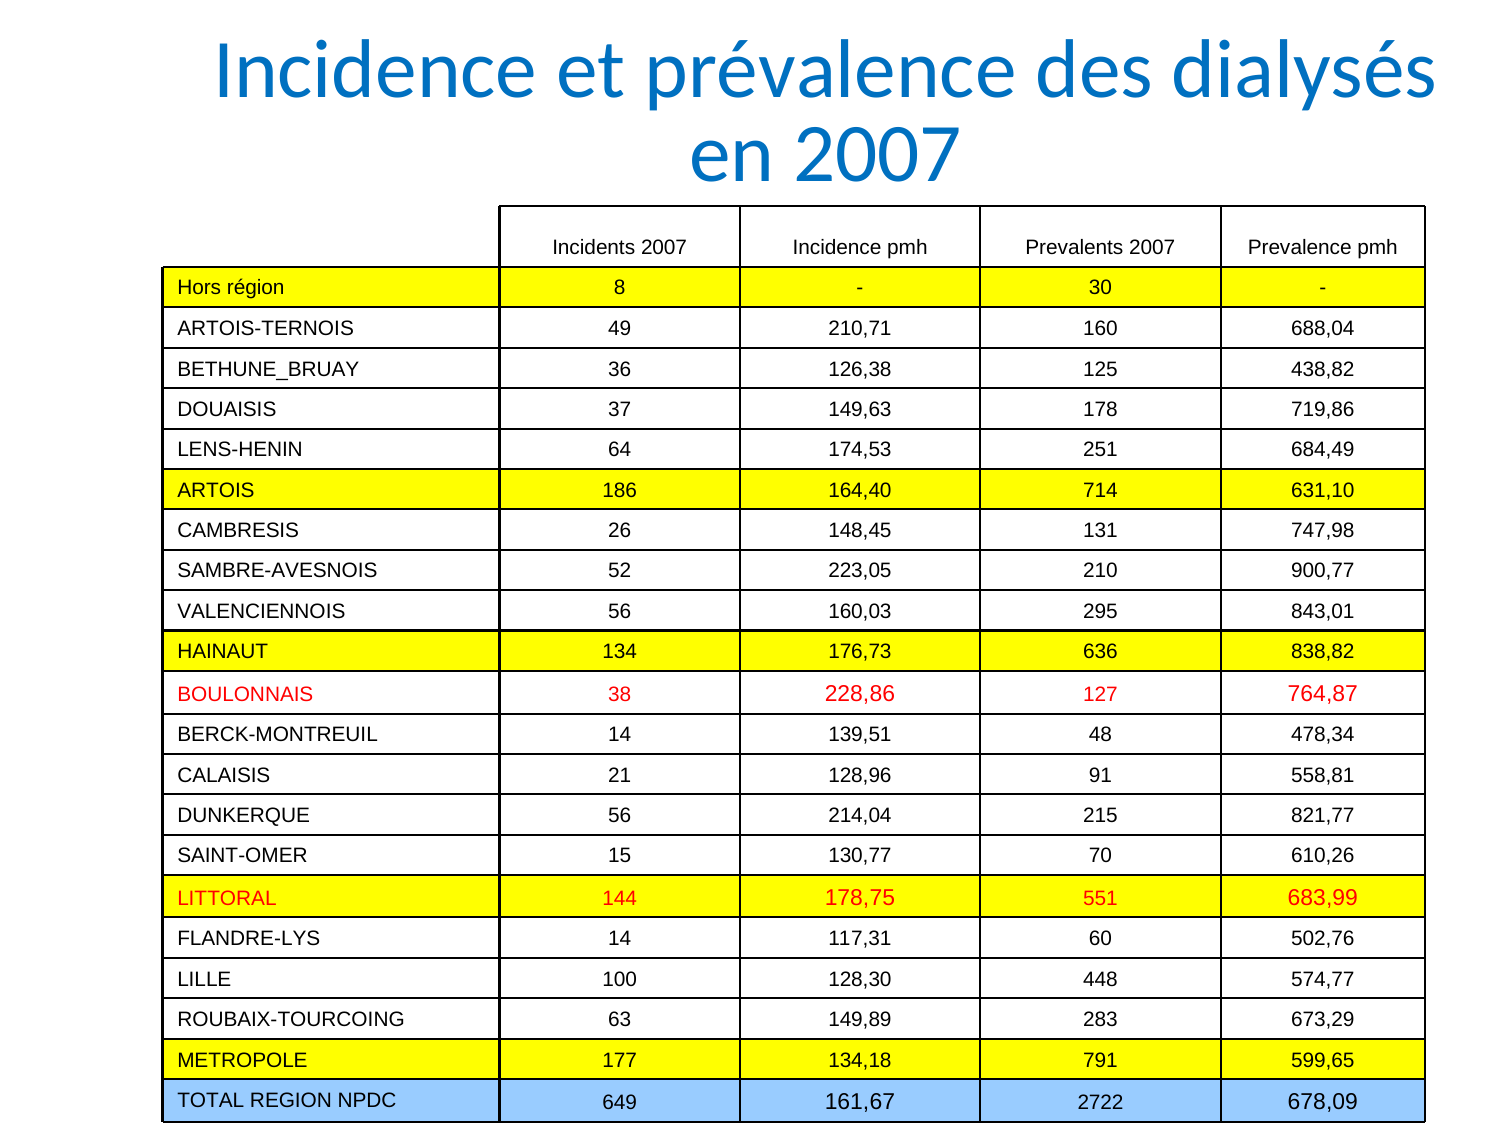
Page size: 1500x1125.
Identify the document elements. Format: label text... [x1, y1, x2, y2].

text_box Incidence pmh [741, 207, 979, 266]
text_box 131 [981, 510, 1220, 549]
text_box 251 [981, 430, 1220, 468]
text_box 215 [981, 795, 1220, 834]
text_box 210,71 [741, 308, 979, 347]
text_box ARTOIS-TERNOIS [164, 308, 498, 347]
text_box LITTORAL [164, 876, 498, 916]
text_box HAINAUT [164, 632, 498, 670]
text_box Hors région [164, 268, 498, 306]
text_box 149,63 [741, 389, 979, 428]
text_box 178 [981, 389, 1220, 428]
text_box 631,10 [1222, 470, 1424, 508]
text_box DOUAISIS [164, 389, 498, 428]
text_box LILLE [164, 959, 498, 997]
text_box 160 [981, 308, 1220, 347]
text_box 2722 [981, 1080, 1220, 1121]
text_box 177 [501, 1040, 739, 1078]
text_box 14 [501, 715, 739, 753]
text_box BETHUNE_BRUAY [164, 349, 498, 387]
text_box 186 [501, 470, 739, 508]
text_box 791 [981, 1040, 1220, 1078]
text_box 688,04 [1222, 308, 1424, 347]
text_box 223,05 [741, 551, 979, 589]
text_box SAMBRE-AVESNOIS [164, 551, 498, 589]
text_box 574,77 [1222, 959, 1424, 997]
text_box 30 [981, 268, 1220, 306]
text_box 764,87 [1222, 672, 1424, 713]
title Incidence et prévalence des dialysés en 2007 [152, 10, 1500, 227]
text_box 502,76 [1222, 918, 1424, 957]
text_box TOTAL REGION NPDC [164, 1080, 498, 1121]
text_box BERCK-MONTREUIL [164, 715, 498, 753]
text_box 178,75 [741, 876, 979, 916]
text_box 838,82 [1222, 632, 1424, 670]
text_box 438,82 [1222, 349, 1424, 387]
text_box 228,86 [741, 672, 979, 713]
text_box 719,86 [1222, 389, 1424, 428]
text_box 70 [981, 836, 1220, 874]
text_box 144 [501, 876, 739, 916]
text_box 551 [981, 876, 1220, 916]
text_box 36 [501, 349, 739, 387]
text_box 139,51 [741, 715, 979, 753]
text_box 56 [501, 591, 739, 629]
text_box 149,89 [741, 999, 979, 1038]
text_box 683,99 [1222, 876, 1424, 916]
text_box 610,26 [1222, 836, 1424, 874]
text_box 60 [981, 918, 1220, 957]
text_box Incidents 2007 [501, 207, 739, 266]
text_box 26 [501, 510, 739, 549]
text_box 63 [501, 999, 739, 1038]
text_box BOULONNAIS [164, 672, 498, 713]
text_box 126,38 [741, 349, 979, 387]
text_box - [741, 268, 979, 306]
text_box 128,30 [741, 959, 979, 997]
text_box 130,77 [741, 836, 979, 874]
text_box METROPOLE [164, 1040, 498, 1078]
text_box 558,81 [1222, 755, 1424, 793]
text_box 174,53 [741, 430, 979, 468]
text_box 14 [501, 918, 739, 957]
text_box 15 [501, 836, 739, 874]
text_box 900,77 [1222, 551, 1424, 589]
text_box CALAISIS [164, 755, 498, 793]
text_box 148,45 [741, 510, 979, 549]
text_box ARTOIS [164, 470, 498, 508]
text_box Prevalents 2007 [981, 207, 1220, 266]
text_box 210 [981, 551, 1220, 589]
text_box 117,31 [741, 918, 979, 957]
text_box 649 [501, 1080, 739, 1121]
text_box 214,04 [741, 795, 979, 834]
text_box CAMBRESIS [164, 510, 498, 549]
text_box 295 [981, 591, 1220, 629]
text_box FLANDRE-LYS [164, 918, 498, 957]
text_box LENS-HENIN [164, 430, 498, 468]
text_box 160,03 [741, 591, 979, 629]
text_box 128,96 [741, 755, 979, 793]
text_box 49 [501, 308, 739, 347]
text_box SAINT-OMER [164, 836, 498, 874]
text_box 164,40 [741, 470, 979, 508]
text_box 21 [501, 755, 739, 793]
text_box 448 [981, 959, 1220, 997]
text_box 8 [501, 268, 739, 306]
text_box 64 [501, 430, 739, 468]
text_box - [1222, 268, 1424, 306]
text_box 52 [501, 551, 739, 589]
text_box 176,73 [741, 632, 979, 670]
text_box 684,49 [1222, 430, 1424, 468]
text_box 283 [981, 999, 1220, 1038]
text_box 714 [981, 470, 1220, 508]
text_box 37 [501, 389, 739, 428]
text_box 100 [501, 959, 739, 997]
text_box 599,65 [1222, 1040, 1424, 1078]
text_box 821,77 [1222, 795, 1424, 834]
text_box 673,29 [1222, 999, 1424, 1038]
text_box 478,34 [1222, 715, 1424, 753]
text_box 747,98 [1222, 510, 1424, 549]
text_box 56 [501, 795, 739, 834]
text_box Prevalence pmh [1222, 207, 1424, 266]
text_box 38 [501, 672, 739, 713]
text_box 843,01 [1222, 591, 1424, 629]
text_box 127 [981, 672, 1220, 713]
text_box DUNKERQUE [164, 795, 498, 834]
text_box 678,09 [1222, 1080, 1424, 1121]
text_box 125 [981, 349, 1220, 387]
text_box 48 [981, 715, 1220, 753]
text_box 91 [981, 755, 1220, 793]
text_box 161,67 [741, 1080, 979, 1121]
text_box ROUBAIX-TOURCOING [164, 999, 498, 1038]
text_box VALENCIENNOIS [164, 591, 498, 629]
text_box 636 [981, 632, 1220, 670]
text_box 134,18 [741, 1040, 979, 1078]
text_box 134 [501, 632, 739, 670]
